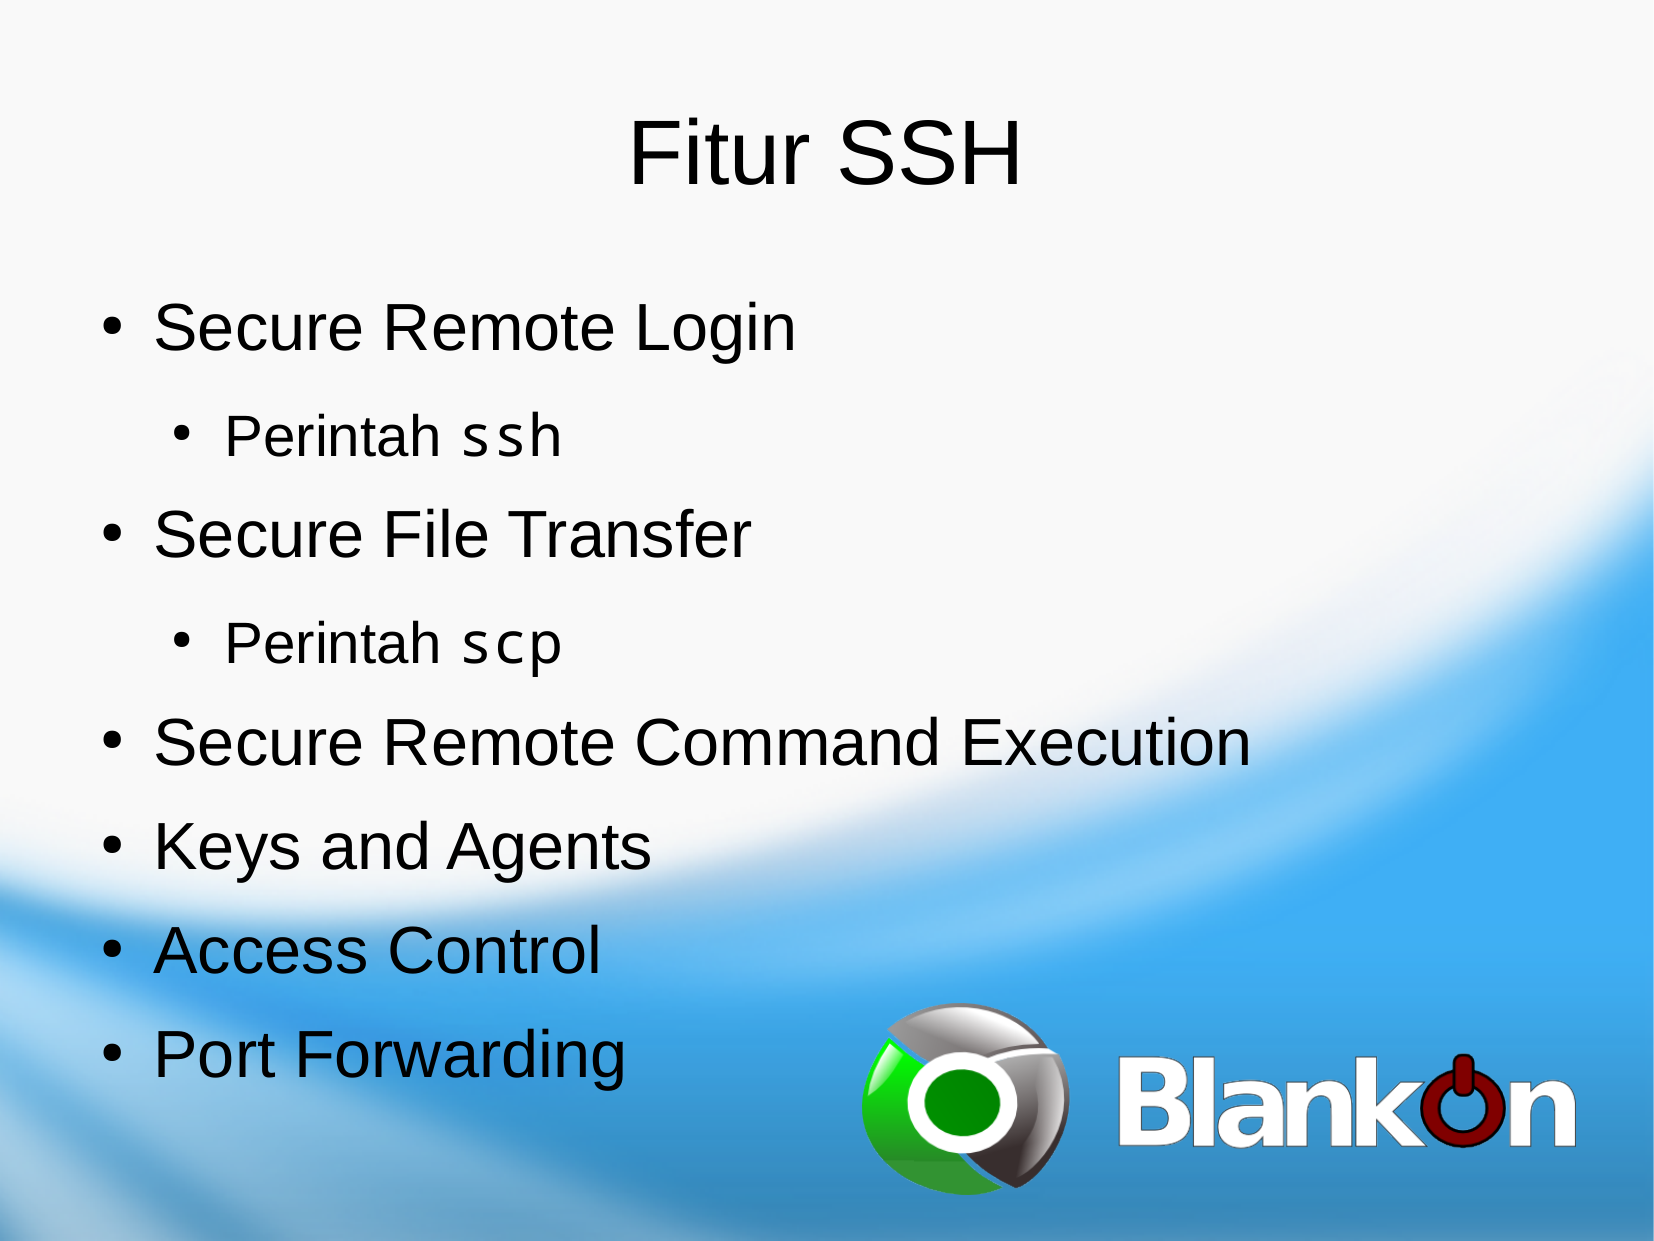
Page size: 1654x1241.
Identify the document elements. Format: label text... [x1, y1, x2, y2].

picture [0, 0, 1654, 1241]
title Fitur SSH [82, 56, 1571, 250]
list Secure Remote Login Perintah ssh Secure File Transfer Perintah scp Secure Remote Command Execution Keys and Agents Access Control Port Forwarding [82, 290, 1571, 1109]
